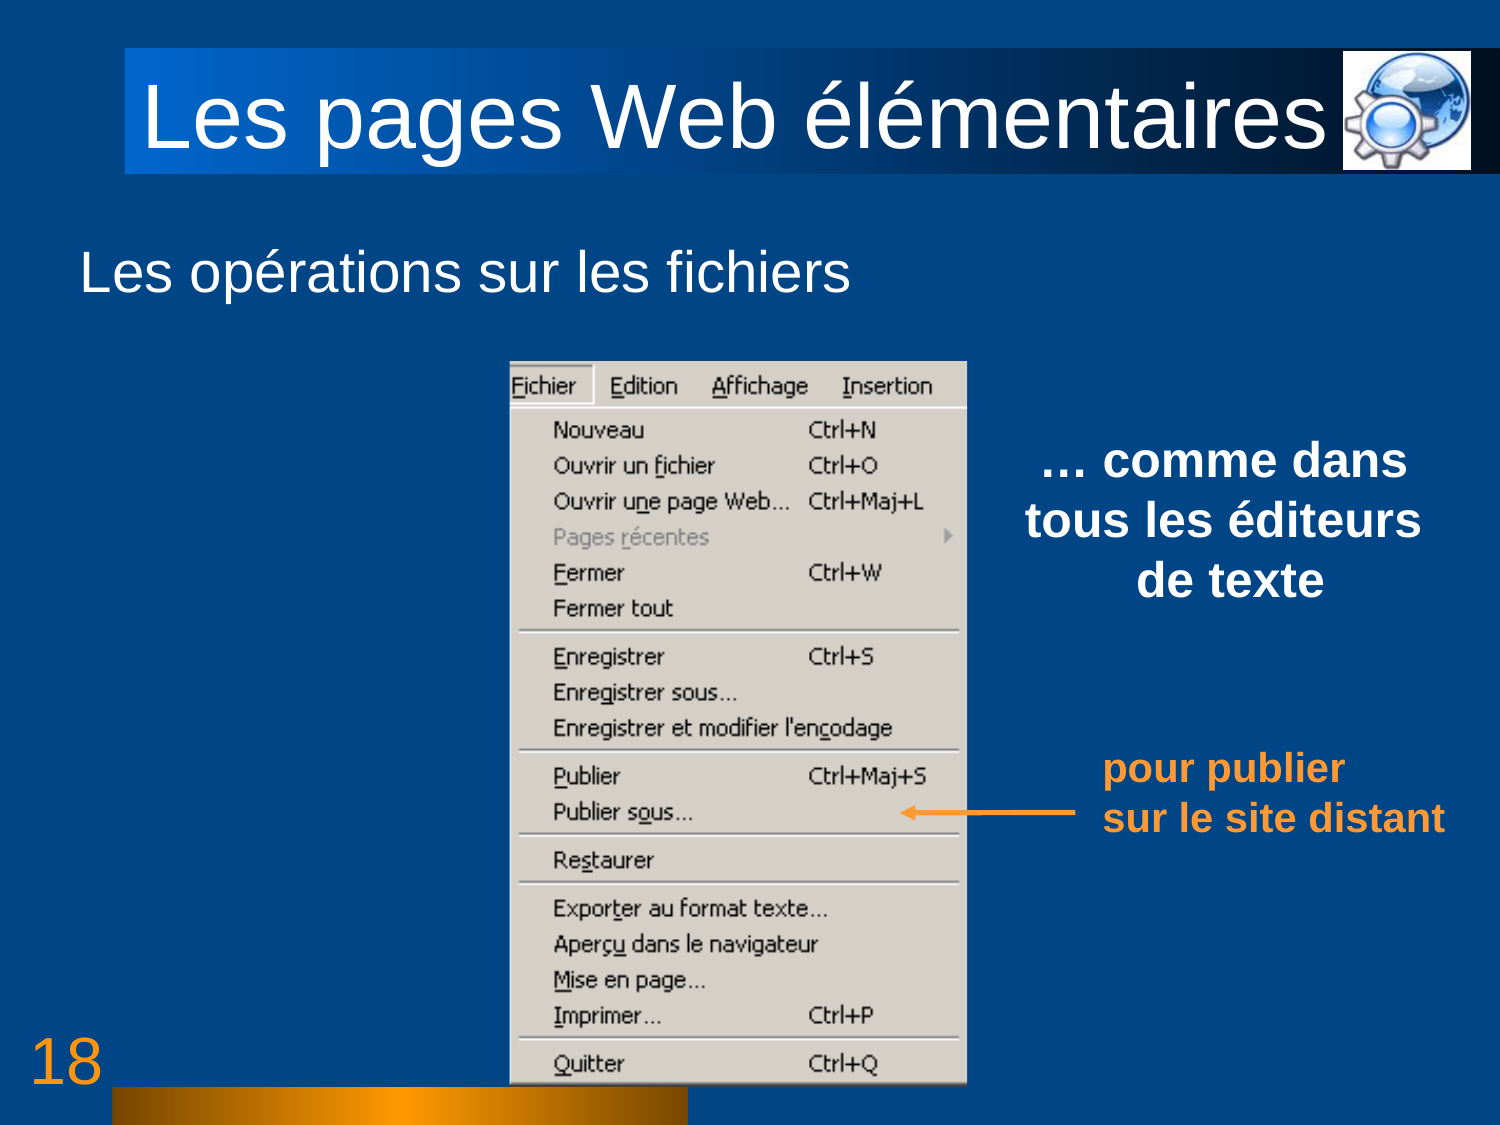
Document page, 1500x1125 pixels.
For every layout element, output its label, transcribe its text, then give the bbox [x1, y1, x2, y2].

list Les opérations sur les fichiers [64, 231, 1234, 398]
text_box pour publier sur le site distant [1087, 737, 1460, 850]
text_box … comme dans tous les éditeurs de texte [1009, 425, 1451, 620]
title Les pages Web élémentaires [126, 52, 1473, 181]
chart [509, 398, 968, 1087]
